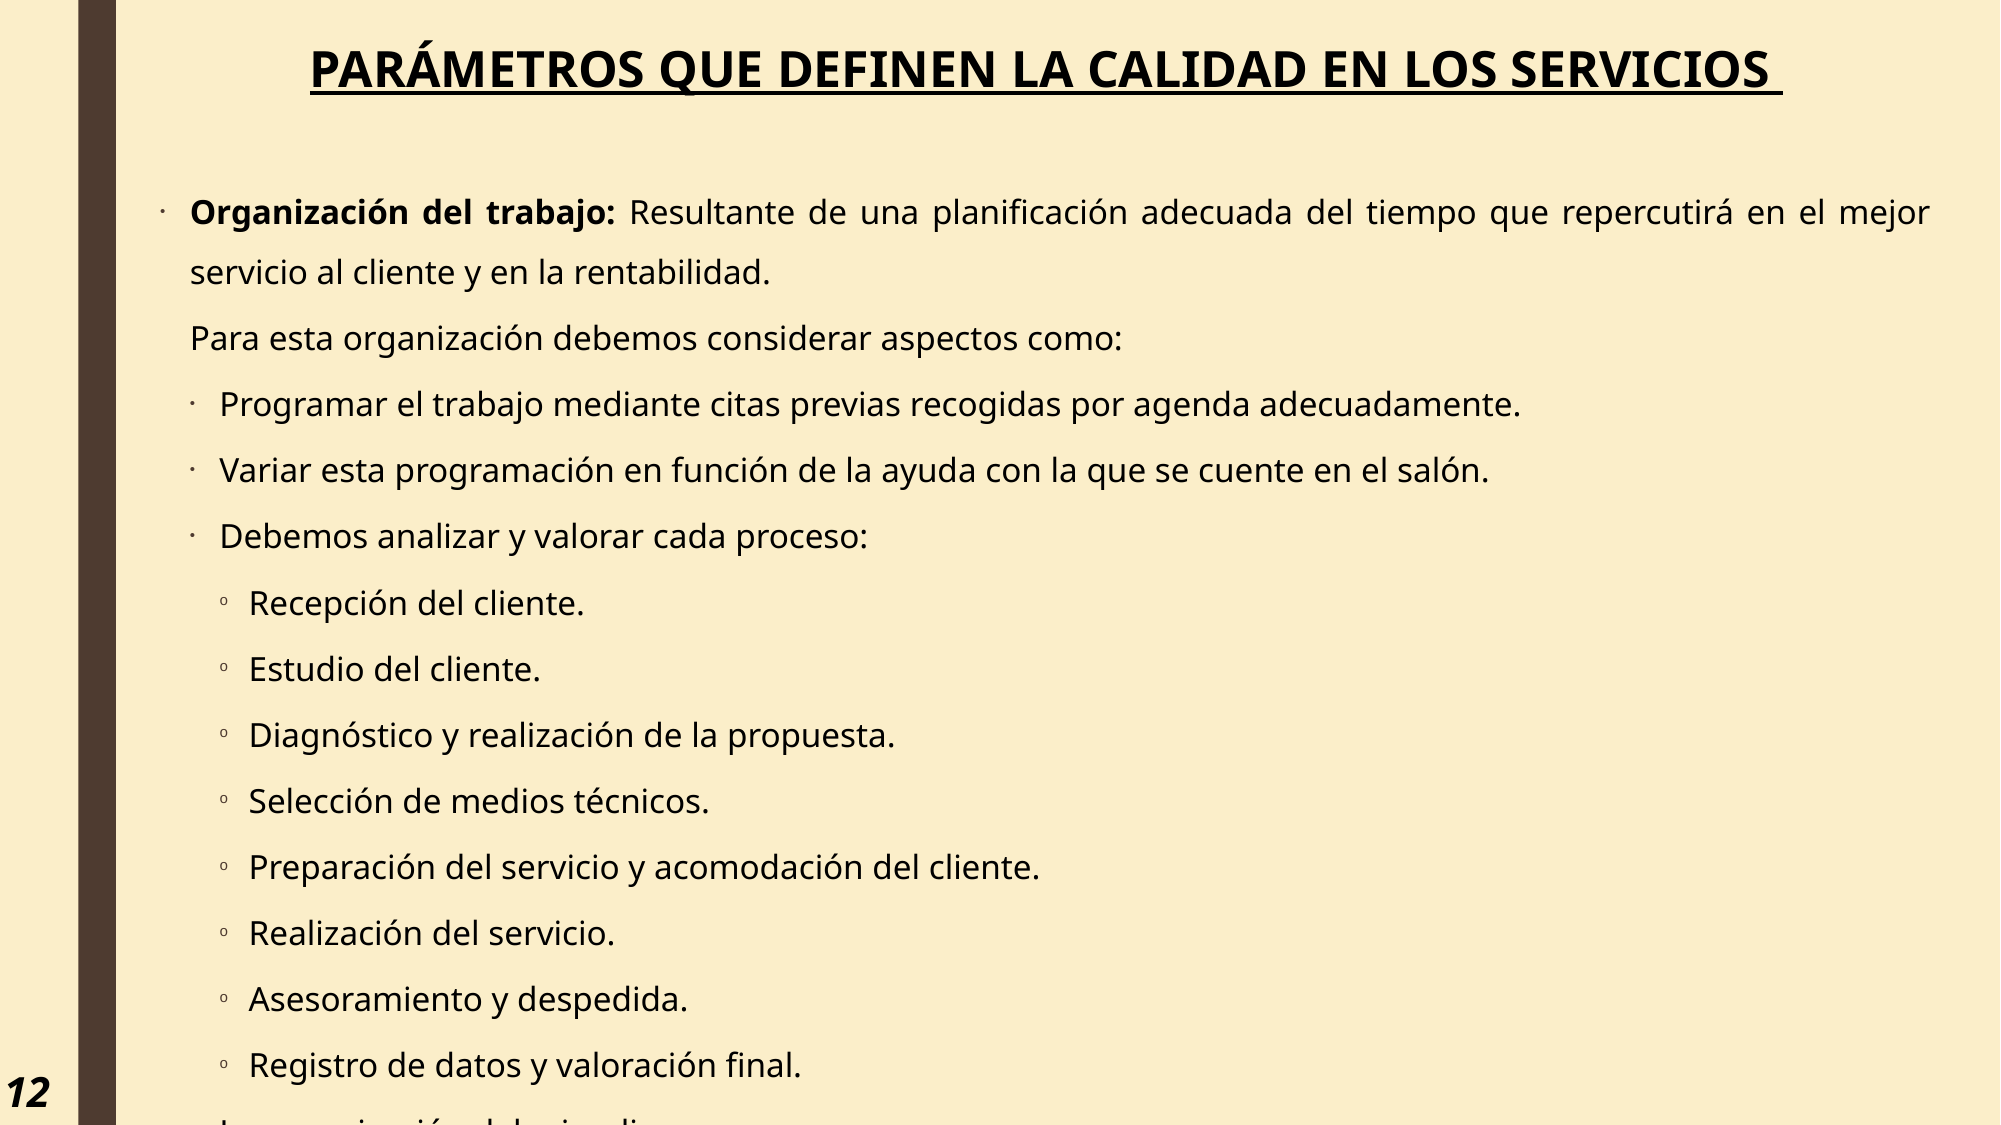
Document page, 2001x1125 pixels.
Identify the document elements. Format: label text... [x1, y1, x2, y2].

slide_number 12 [0, 1058, 74, 1125]
text_box PARÁMETROS QUE DEFINEN LA CALIDAD EN LOS SERVICIOS Organización del trabajo: Resultante de una planificación adecuada del tiempo que repercutirá en el mejor servicio al cliente y en la rentabilidad. Para esta organización debemos considerar aspectos como: Programar el trabajo mediante citas previas recogidas por agenda adecuadamente. Variar esta programación en función de la ayuda con la que se cuente en el salón. Debemos analizar y valorar cada proceso: Recepción del cliente. Estudio del cliente. Diagnóstico y realización de la propuesta. Selección de medios técnicos. Preparación del servicio y acomodación del cliente. Realización del servicio. Asesoramiento y despedida. Registro de datos y valoración final. La organización debe implicar: Todo el personal conocerá el sistema de concertar citas. La cita representa el tiempo fijado para una clienta y los servicios solicitados. No perder nunca una clienta sin cita, acomodarla e informarle del tiempo que debe esperar y de las ventajas de la cita previa. [145, 0, 1948, 1125]
